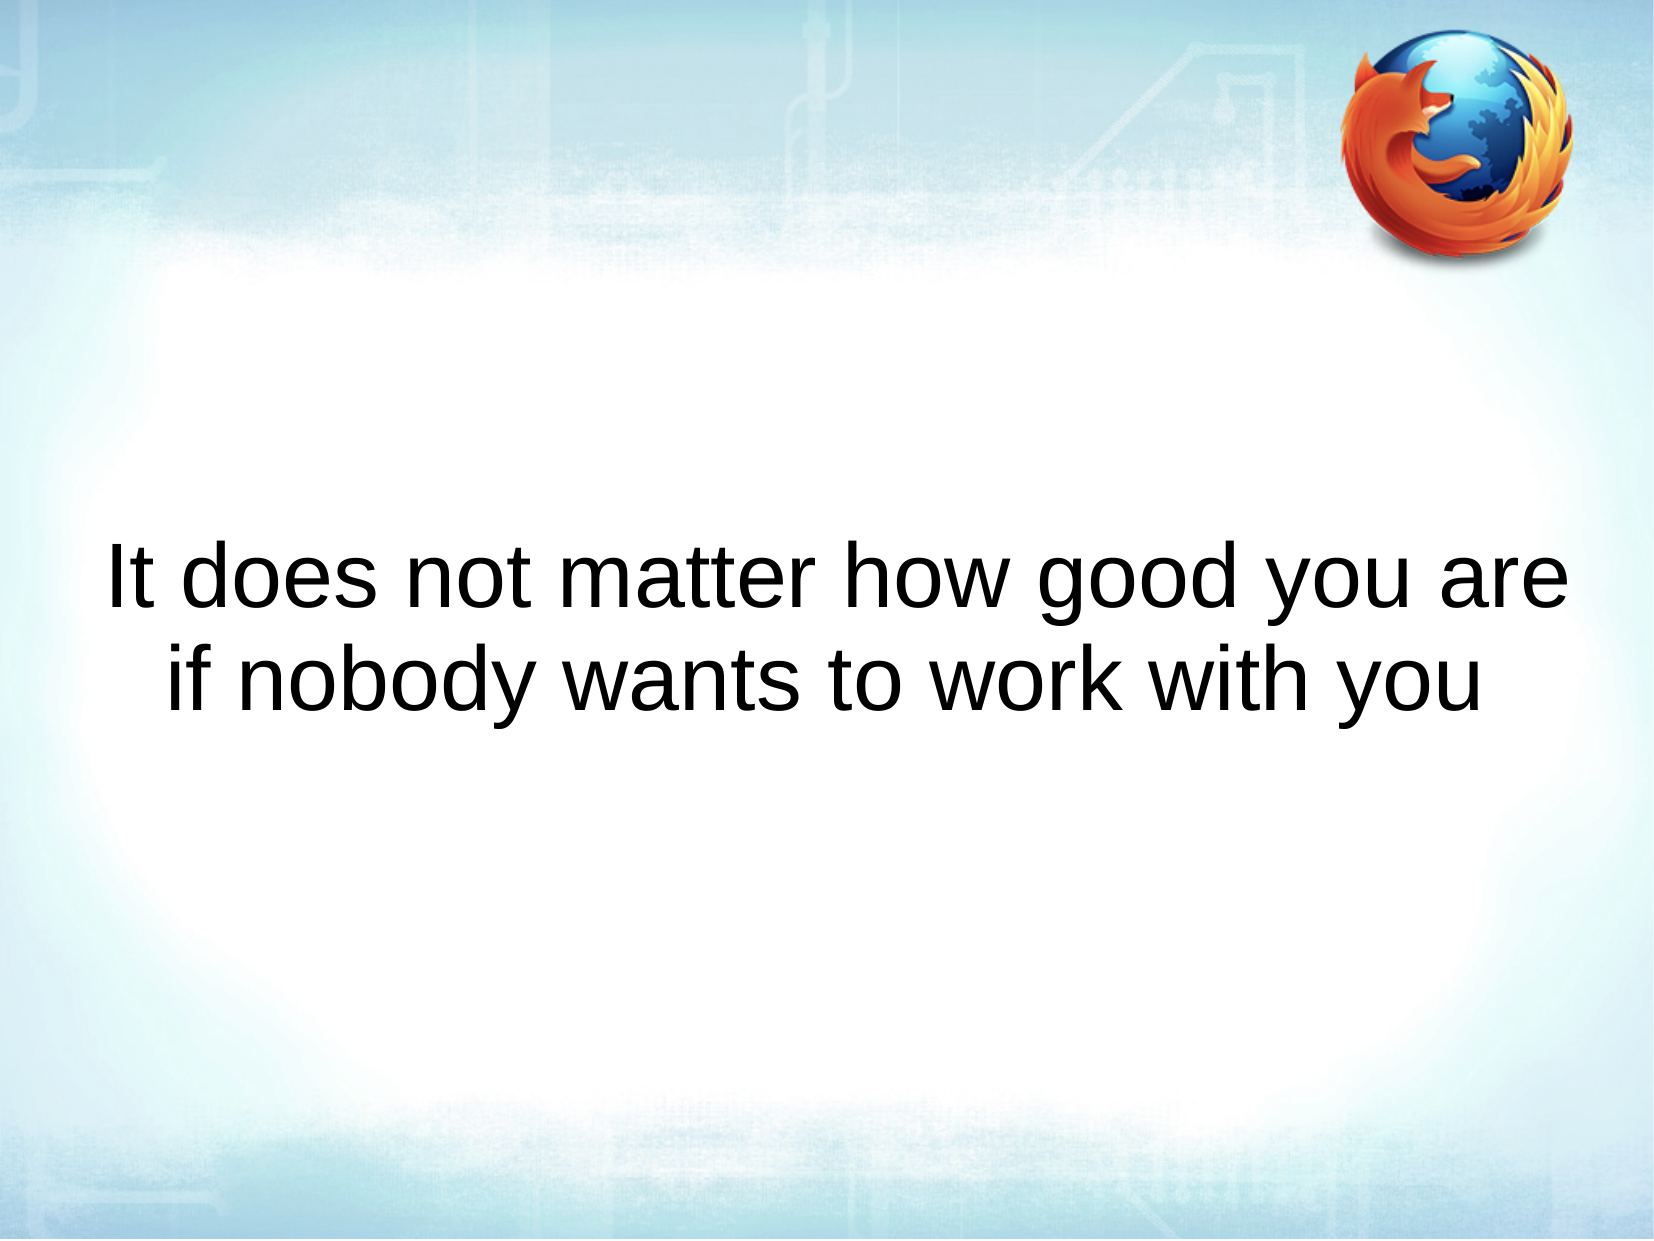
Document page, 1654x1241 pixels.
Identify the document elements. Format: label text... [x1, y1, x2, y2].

title It does not matter how good you are if nobody wants to work with you [57, 525, 1595, 732]
picture [0, 0, 1654, 1239]
